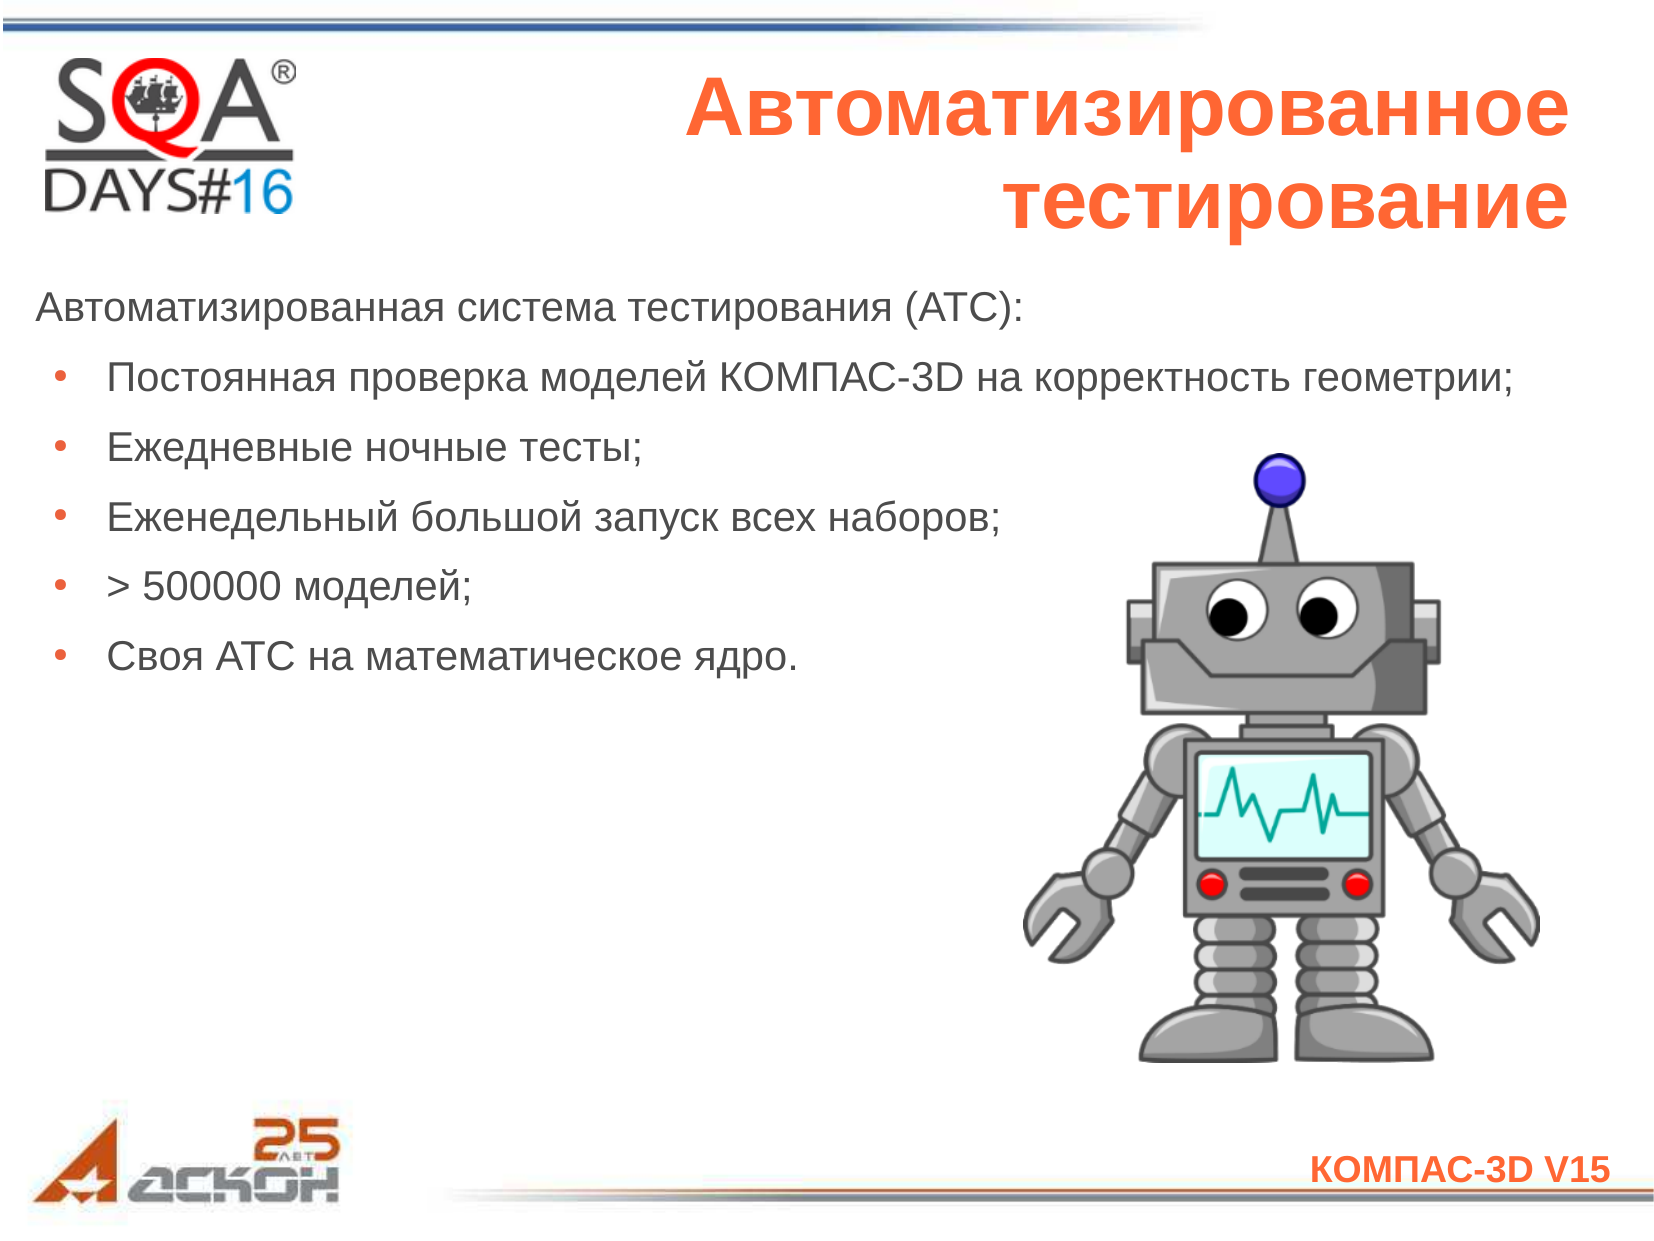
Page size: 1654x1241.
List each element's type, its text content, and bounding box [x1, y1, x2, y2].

title Автоматизированное тестирование [649, 44, 1571, 262]
list Автоматизированная система тестирования (АТС): Постоянная проверка моделей КОМПАС-3D на корректность геометрии; Ежедневные ночные тесты; Еженедельный большой запуск всех наборов; > 500000 моделей; Своя АТС на математическое ядро. [35, 283, 1524, 1003]
picture [3, 0, 1654, 1241]
